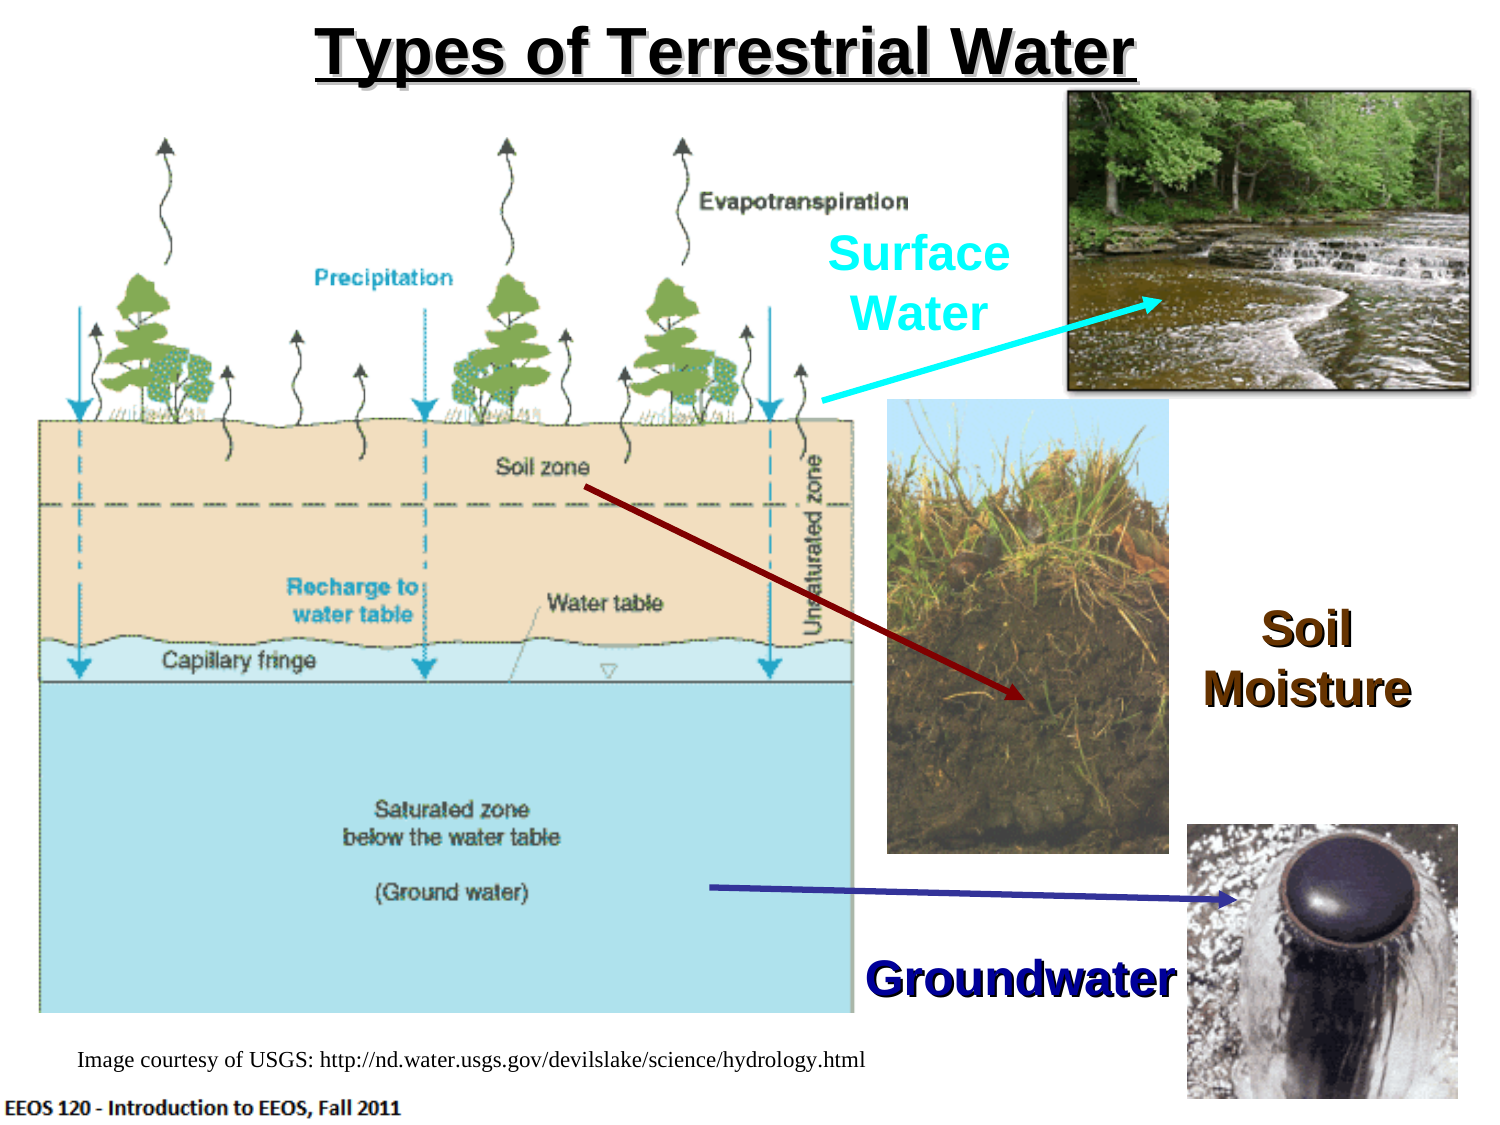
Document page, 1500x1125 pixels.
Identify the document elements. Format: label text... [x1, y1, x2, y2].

text_box Surface Water [812, 212, 1026, 348]
text_box Image courtesy of USGS: http://nd.water.usgs.gov/devilslake/science/hydrology.html [62, 1037, 882, 1081]
text_box Types of Terrestrial Water [299, 0, 1152, 96]
picture [0, 1090, 406, 1125]
picture [37, 87, 1479, 1013]
text_box Soil Moisture [1187, 587, 1426, 723]
text_box Groundwater [850, 937, 1192, 1013]
picture [1187, 824, 1458, 1099]
